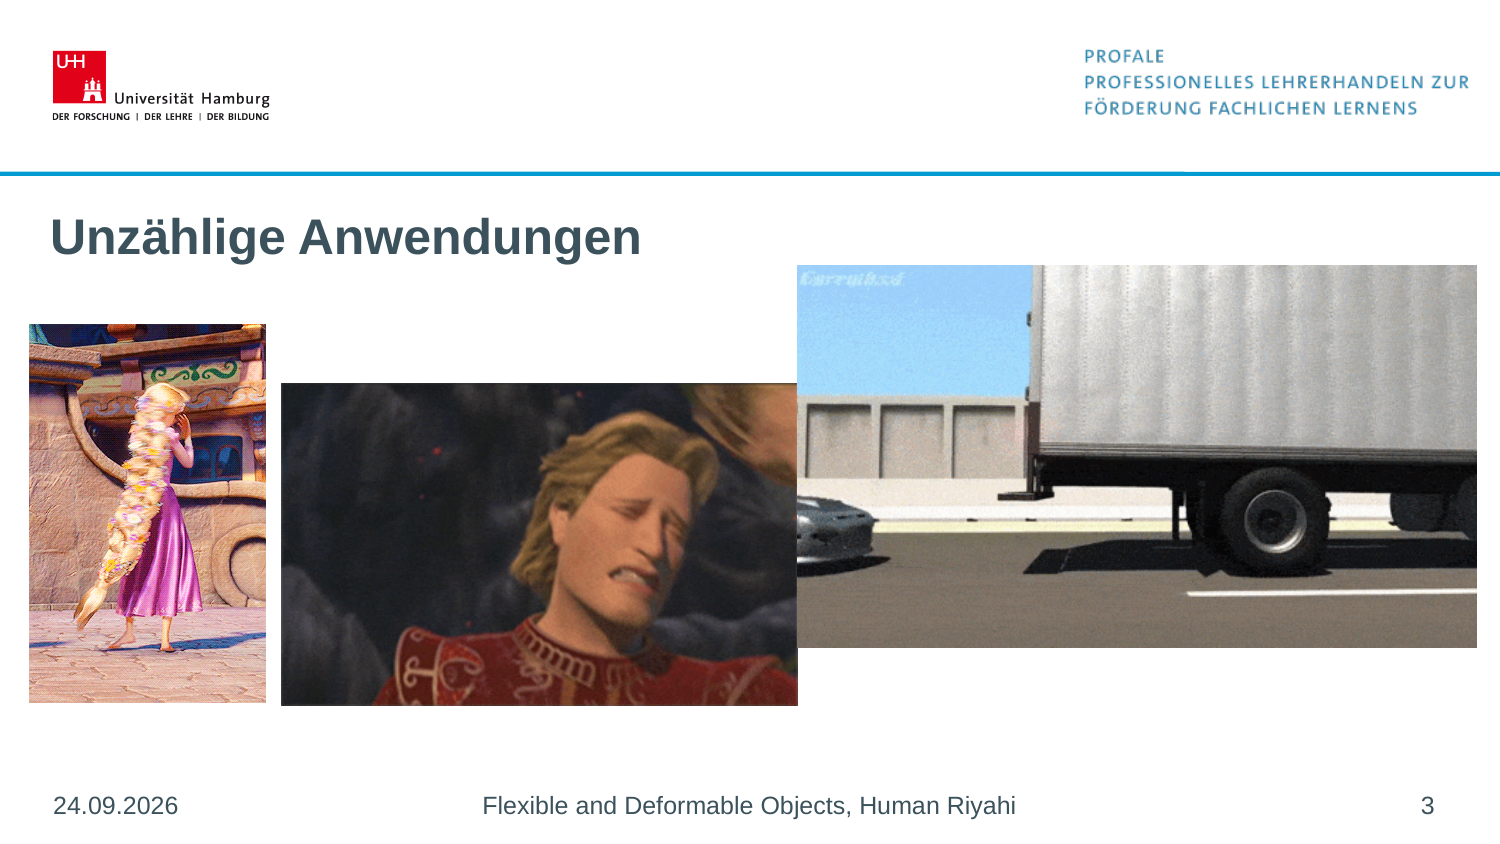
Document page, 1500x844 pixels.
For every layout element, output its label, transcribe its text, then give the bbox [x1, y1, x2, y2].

picture [1085, 48, 1469, 115]
text_box Flexible and Deformable Objects, Human Riyahi [454, 782, 1046, 827]
picture [29, 324, 266, 703]
picture [0, 0, 322, 147]
picture [281, 265, 1477, 706]
title Unzählige Anwendungen [35, 197, 1436, 280]
text_box 08.07.2026 [53, 782, 404, 827]
text_box <number> [1084, 781, 1435, 827]
